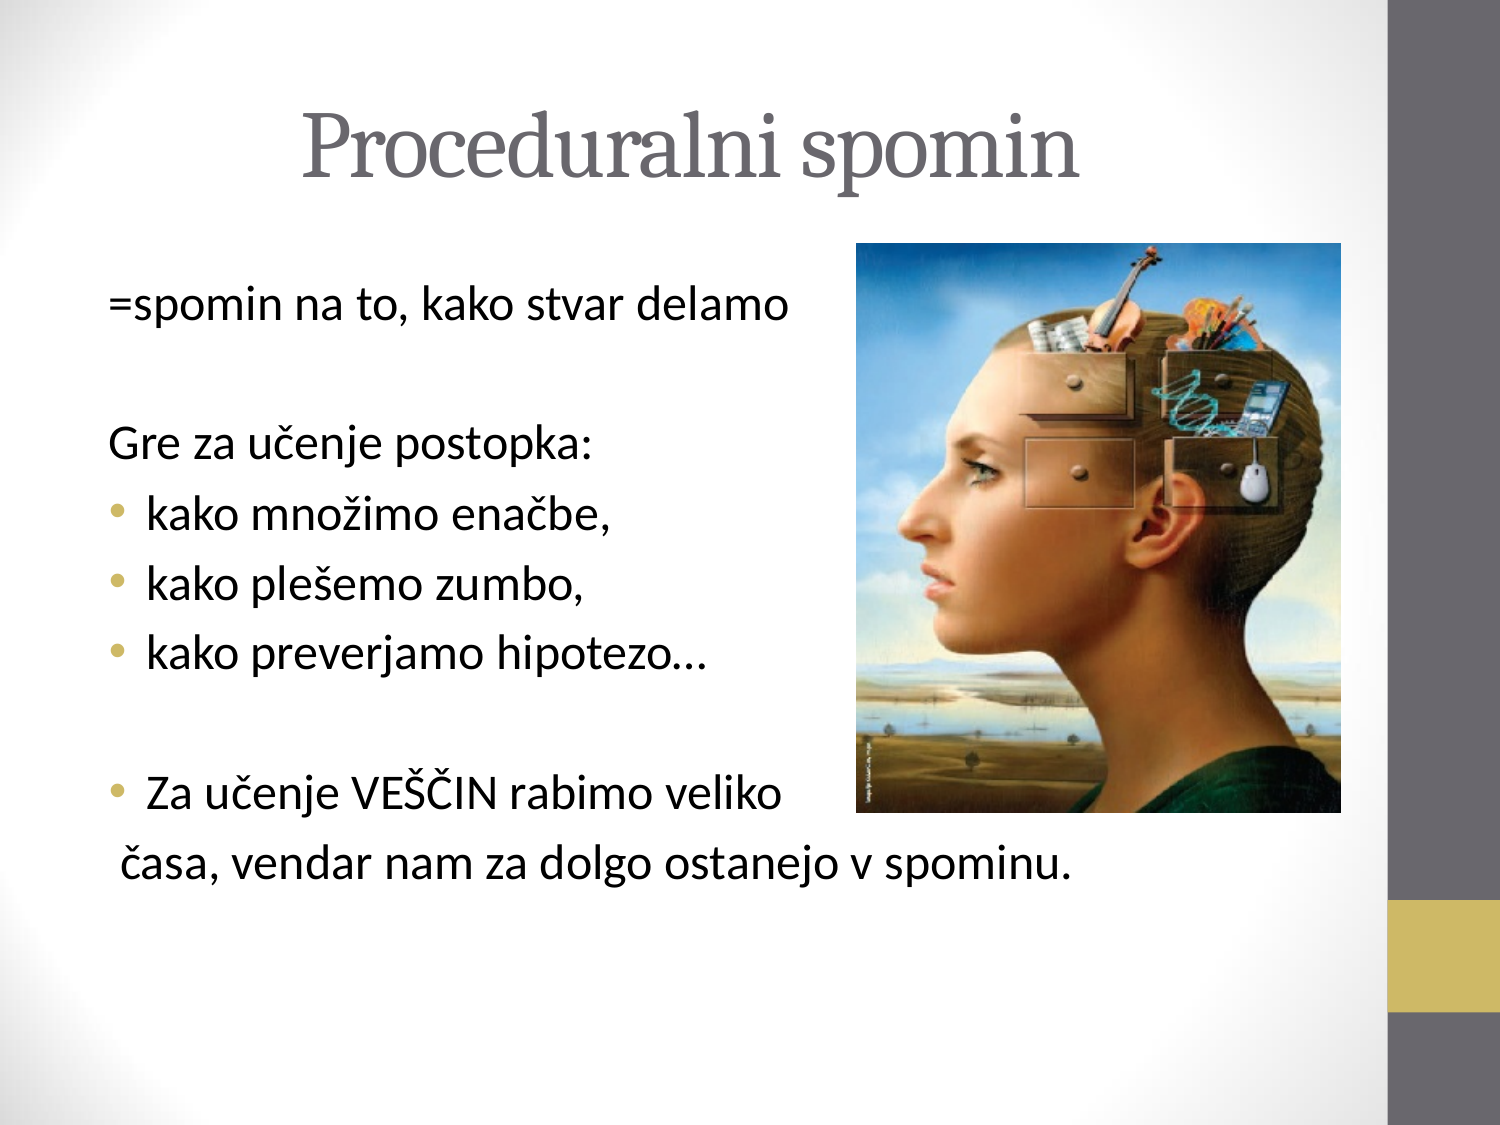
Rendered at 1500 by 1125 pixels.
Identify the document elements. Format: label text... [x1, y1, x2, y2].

list =spomin na to, kako stvar delamo Gre za učenje postopka: kako množimo enačbe, kako plešemo zumbo, kako preverjamo hipotezo… Za učenje VEŠČIN rabimo veliko časa, vendar nam za dolgo ostanejo v spominu. [75, 262, 1325, 1050]
title Proceduralni spomin [75, 45, 1325, 233]
picture [0, 0, 1387, 1125]
